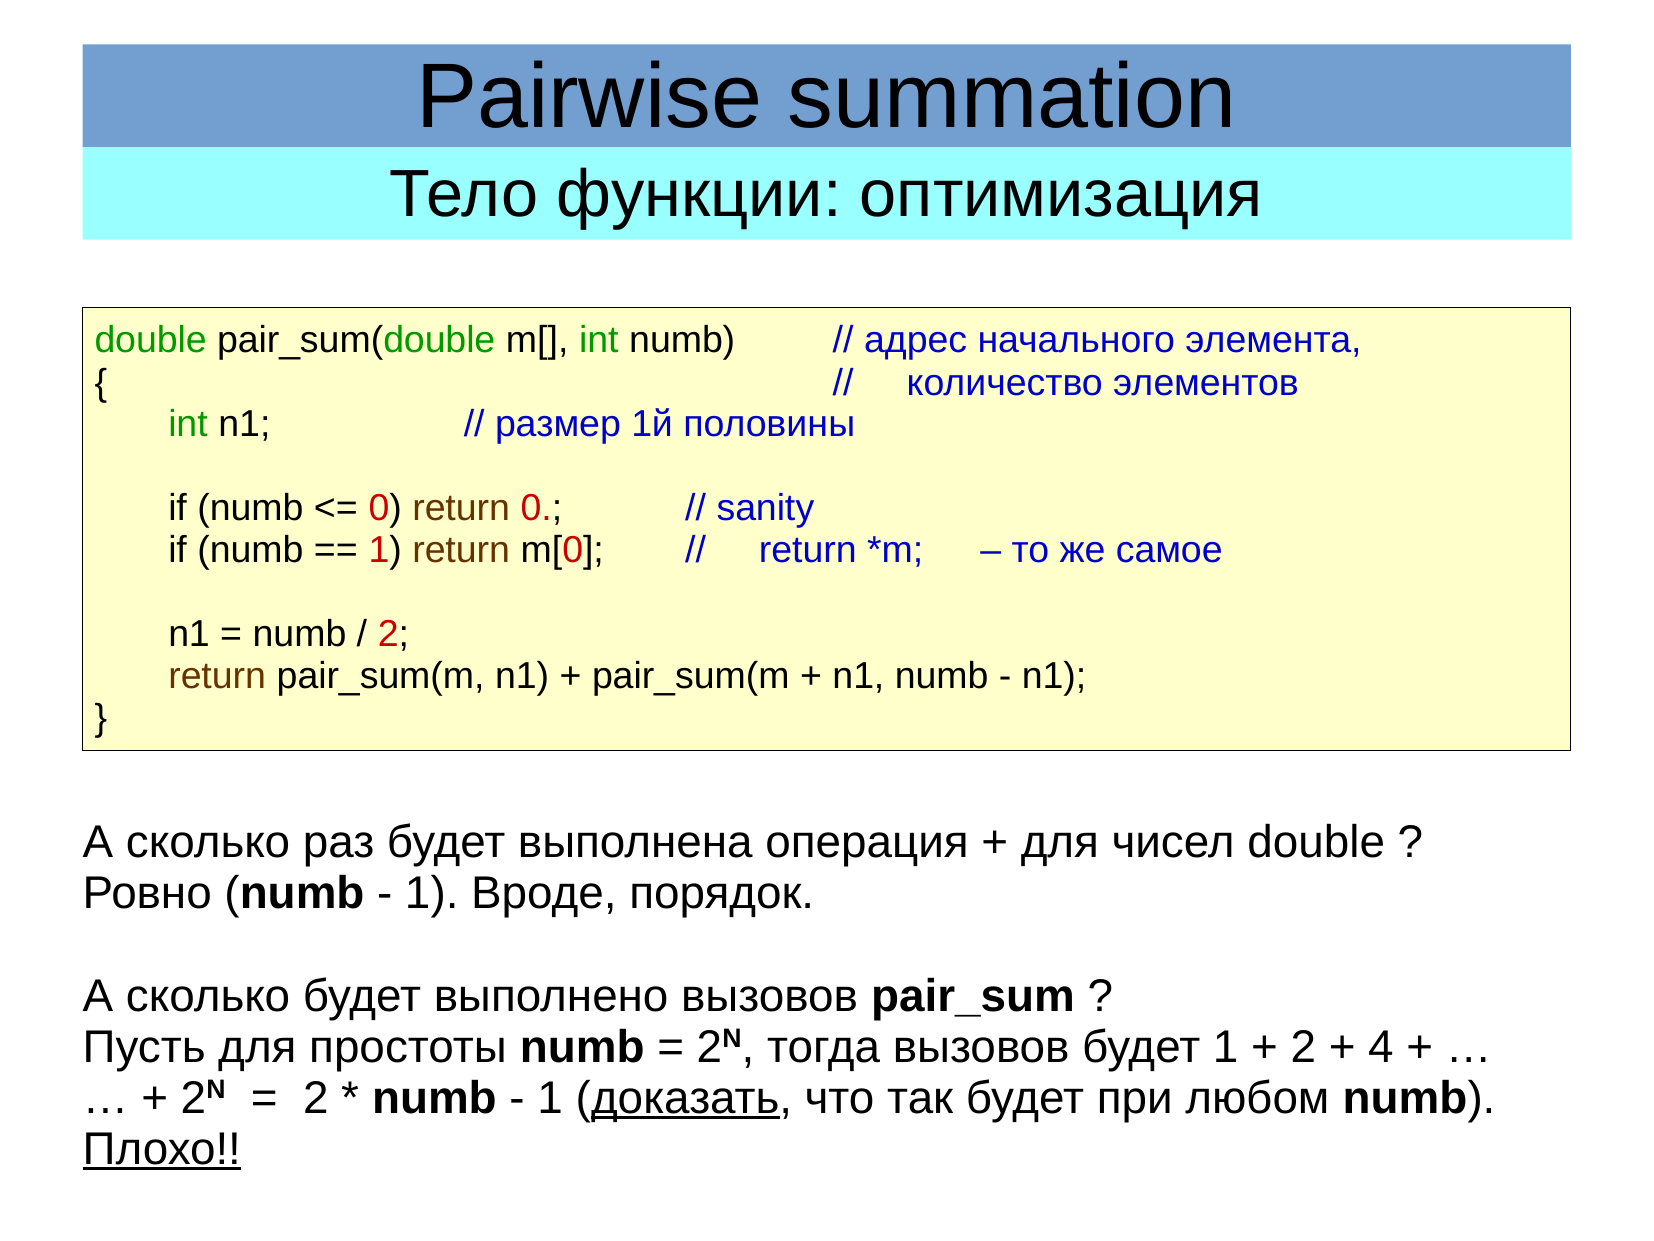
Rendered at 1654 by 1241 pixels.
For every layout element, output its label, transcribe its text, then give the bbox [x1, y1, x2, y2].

text_box double pair_sum(double m[], int numb) // адрес начального элемента, { // количество элементов int n1; // размер 1й половины if (numb <= 0) return 0.; // sanity if (numb == 1) return m[0]; // return *m; – то же самое n1 = numb / 2; return pair_sum(m, n1) + pair_sum(m + n1, numb - n1); } [82, 307, 1571, 751]
title Pairwise summation [82, 44, 1571, 147]
subtitle А сколько раз будет выполнена операция + для чисел double ? Ровно (numb - 1). Вроде, порядок. А сколько будет выполнено вызовов pair_sum ? Пусть для простоты numb = 2N, тогда вызовов будет 1 + 2 + 4 + … … + 2N = 2 * numb - 1 (доказать, что так будет при любом numb). Плохо!! [82, 803, 1571, 1188]
title Тело функции: оптимизация [82, 147, 1571, 240]
